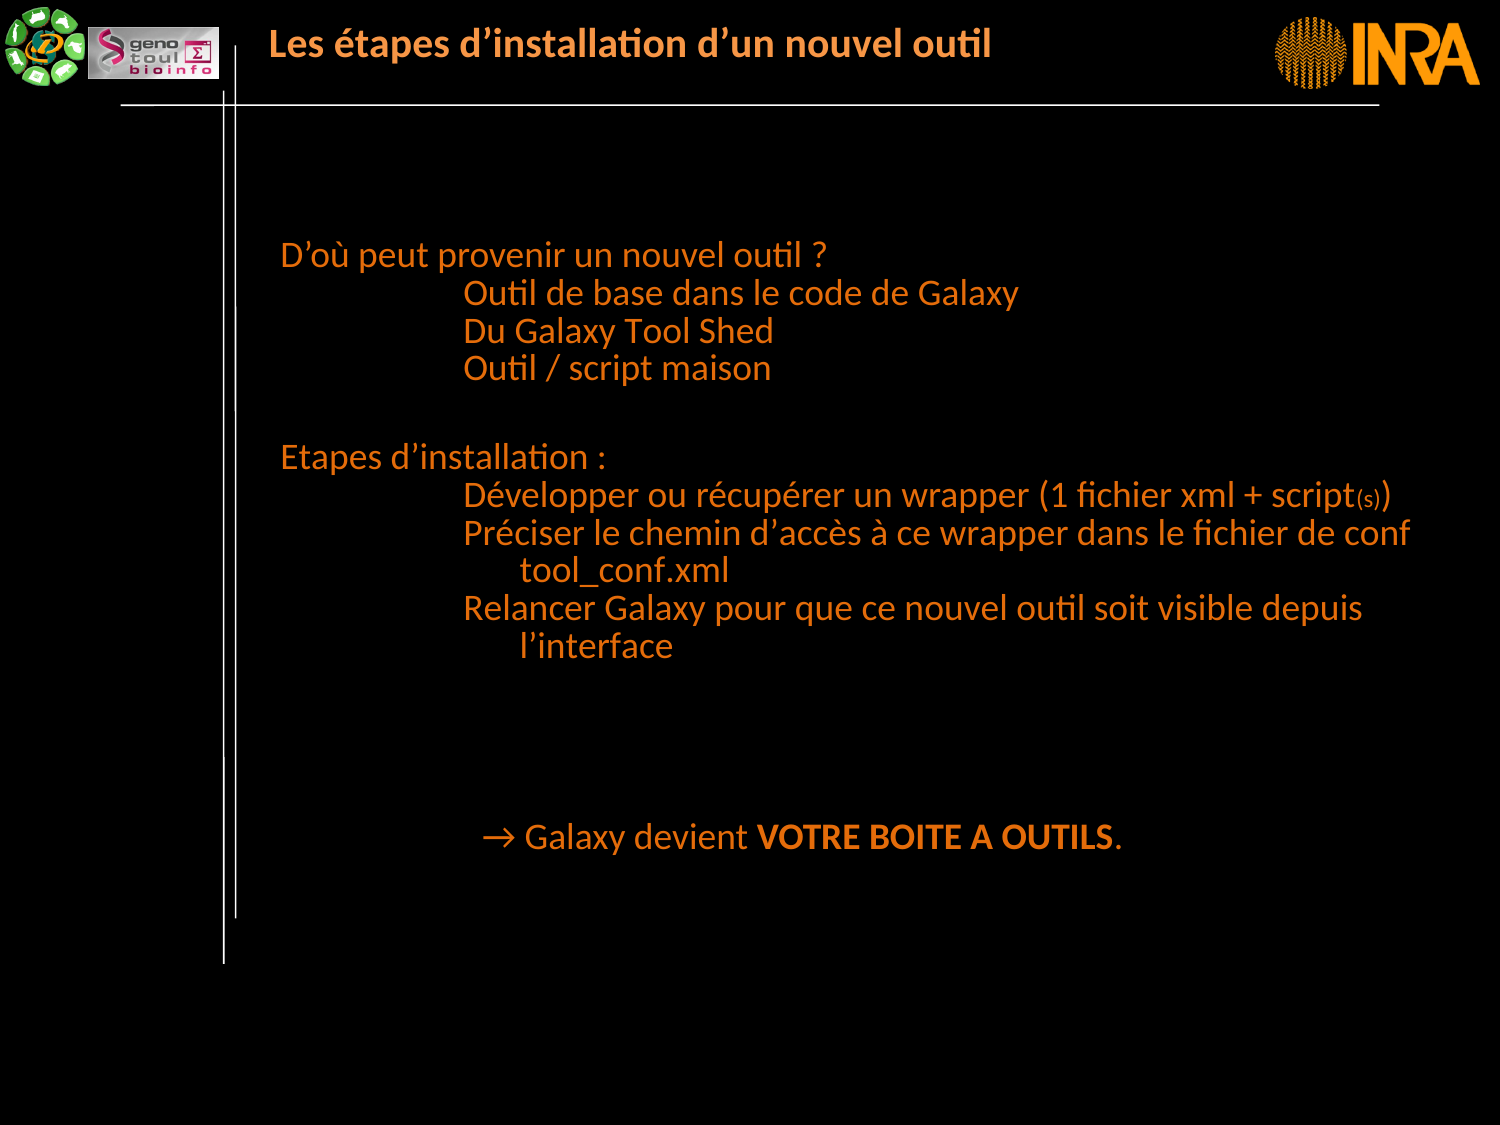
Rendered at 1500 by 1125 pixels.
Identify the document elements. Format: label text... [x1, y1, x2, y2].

text_box Les étapes d’installation d’un nouvel outil [253, 19, 1270, 86]
text_box D’où peut provenir un nouvel outil ? Outil de base dans le code de Galaxy Du Galaxy Tool Shed Outil / script maison Etapes d’installation : Développer ou récupérer un wrapper (1 fichier xml + script(s)) Préciser le chemin d’accès à ce wrapper dans le fichier de conf tool_conf.xml Relancer Galaxy pour que ce nouvel outil soit visible depuis l’interface → Galaxy devient VOTRE BOITE A OUTILS. [242, 232, 1500, 866]
